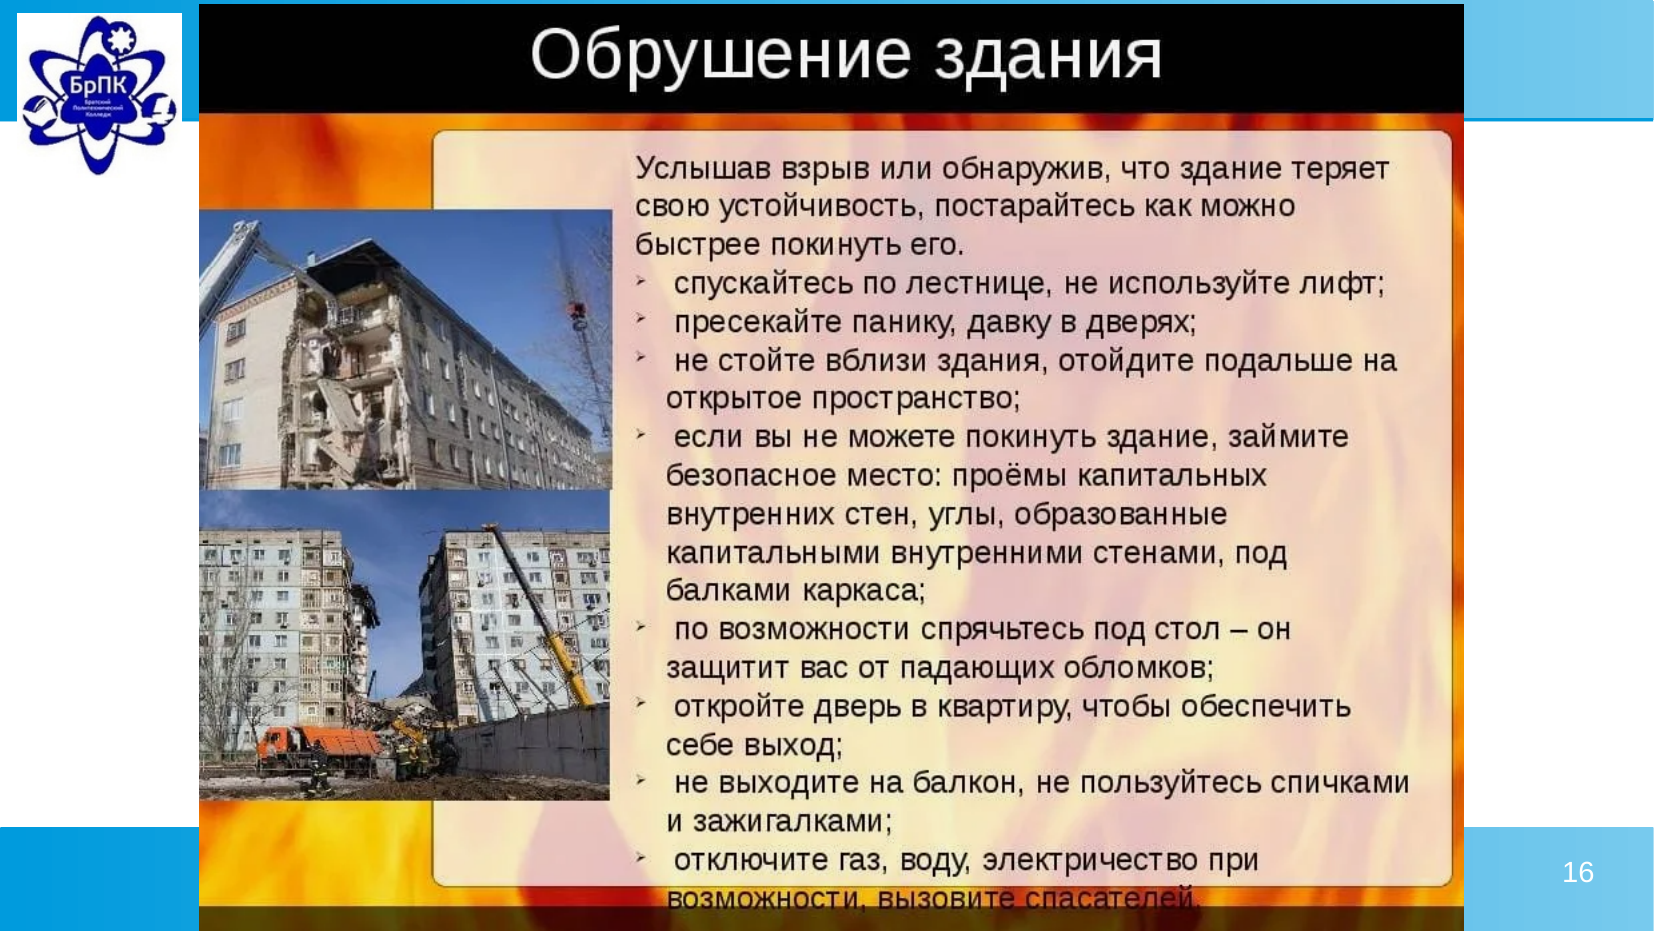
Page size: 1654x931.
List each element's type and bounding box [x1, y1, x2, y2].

picture [17, 14, 182, 178]
picture [199, 4, 1464, 931]
